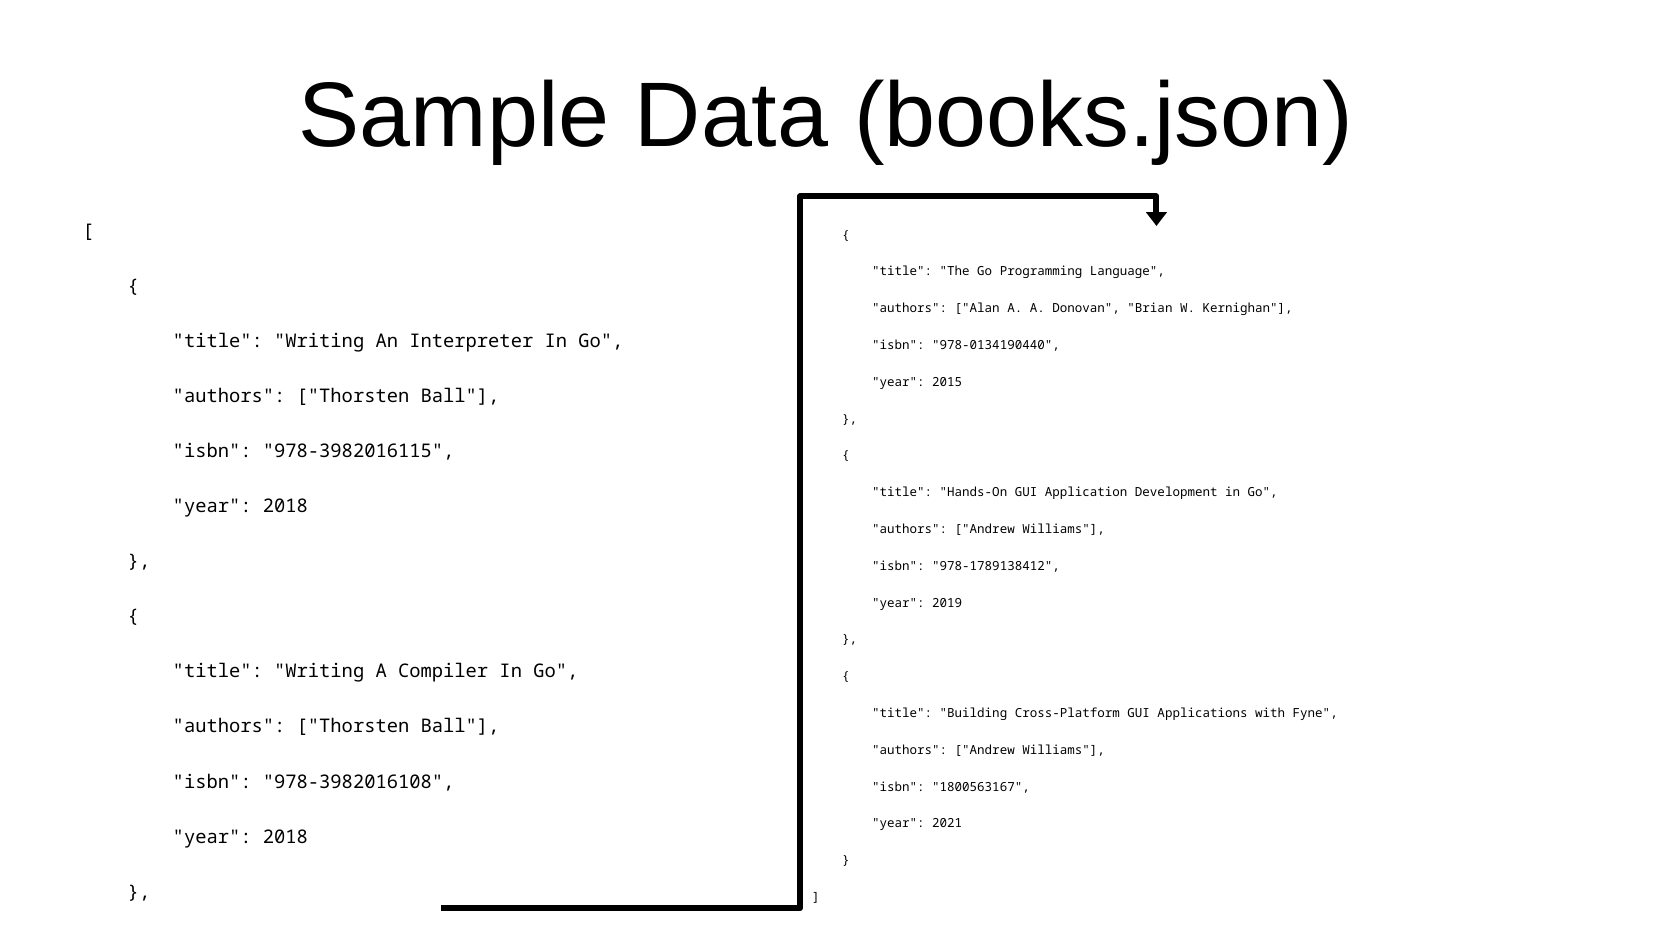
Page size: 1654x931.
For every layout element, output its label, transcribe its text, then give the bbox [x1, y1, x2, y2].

list { "title": "The Go Programming Language", "authors": ["Alan A. A. Donovan", "Brian W. Kernighan"], "isbn": "978-0134190440", "year": 2015 }, { "title": "Hands-On GUI Application Development in Go", "authors": ["Andrew Williams"], "isbn": "978-1789138412", "year": 2019 }, { "title": "Building Cross-Platform GUI Applications with Fyne", "authors": ["Andrew Williams"], "isbn": "1800563167", "year": 2021 } ] [812, 225, 1501, 916]
list [ { "title": "Writing An Interpreter In Go", "authors": ["Thorsten Ball"], "isbn": "978-3982016115", "year": 2018 }, { "title": "Writing A Compiler In Go", "authors": ["Thorsten Ball"], "isbn": "978-3982016108", "year": 2018 }, [82, 217, 797, 909]
title Sample Data (books.json) [82, 37, 1571, 193]
